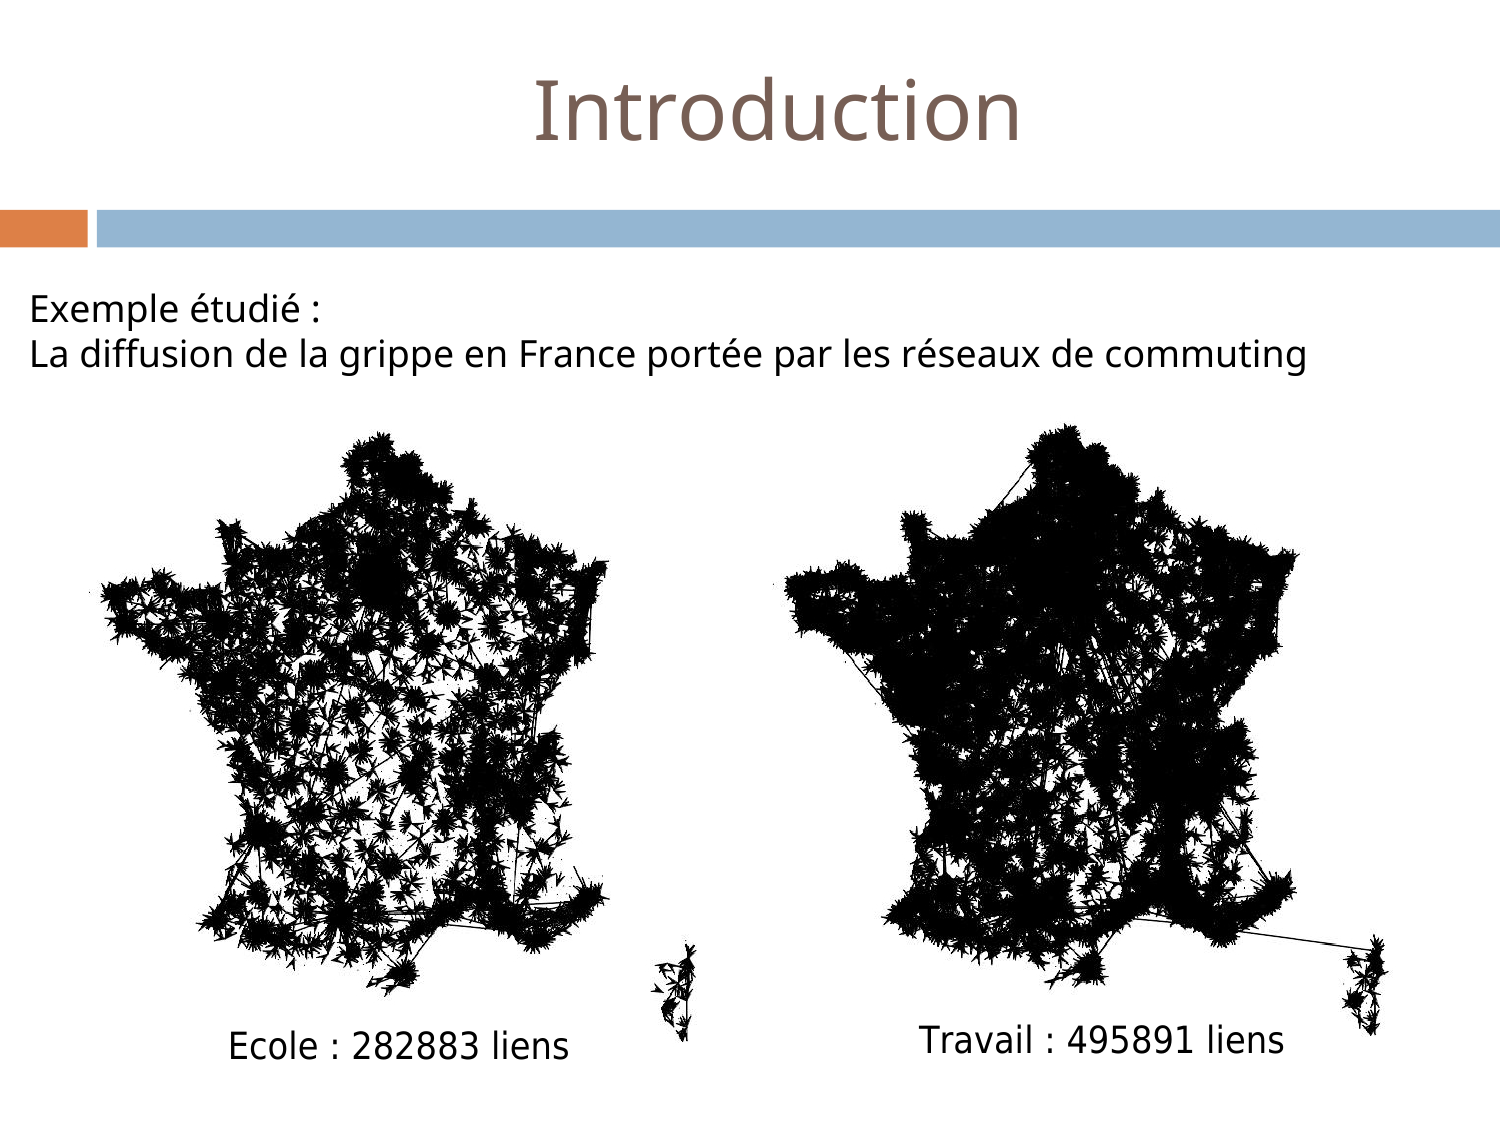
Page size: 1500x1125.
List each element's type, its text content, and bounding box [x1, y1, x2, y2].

text_box Ecole : 282883 liens [224, 1014, 574, 1082]
text_box Travail : 495891 liens [933, 1009, 1283, 1076]
text_box Introduction [0, 13, 1500, 201]
picture [744, 381, 1406, 1115]
text_box Exemple étudié : La diffusion de la grippe en France portée par les réseaux de commuting [14, 277, 1428, 383]
picture [59, 383, 721, 1117]
